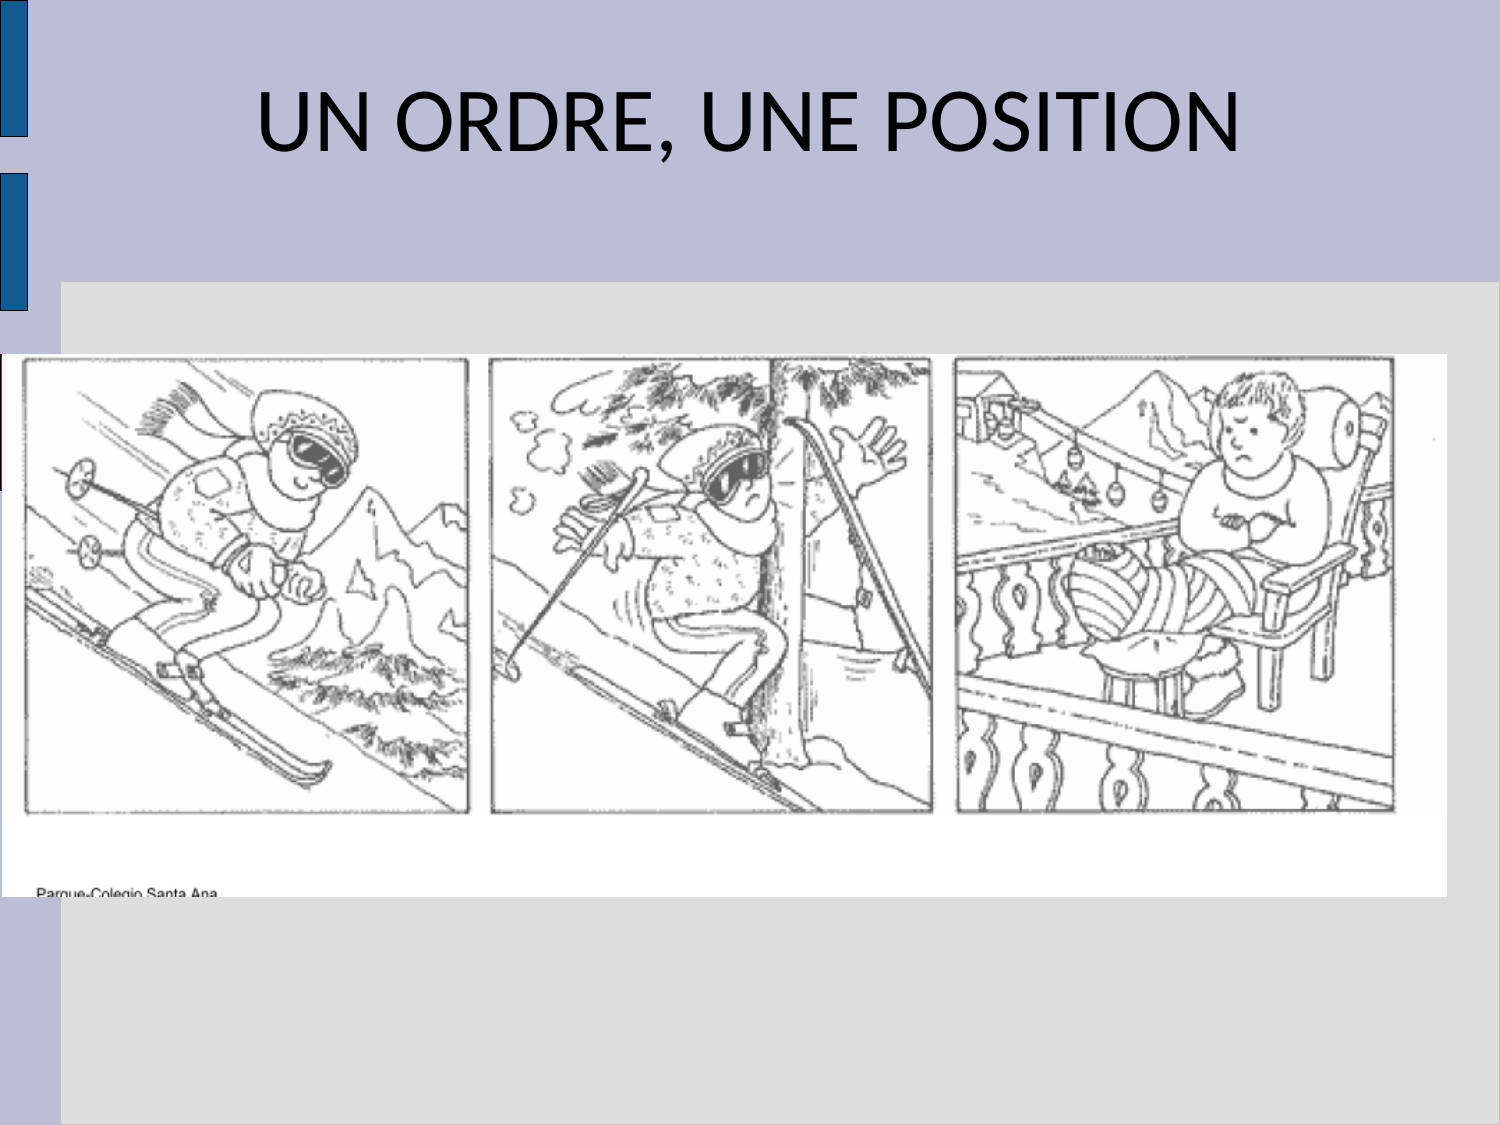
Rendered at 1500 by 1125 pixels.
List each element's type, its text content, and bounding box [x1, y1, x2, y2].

title UN ORDRE, UNE POSITION [75, 45, 1425, 233]
picture [2, 354, 1447, 897]
